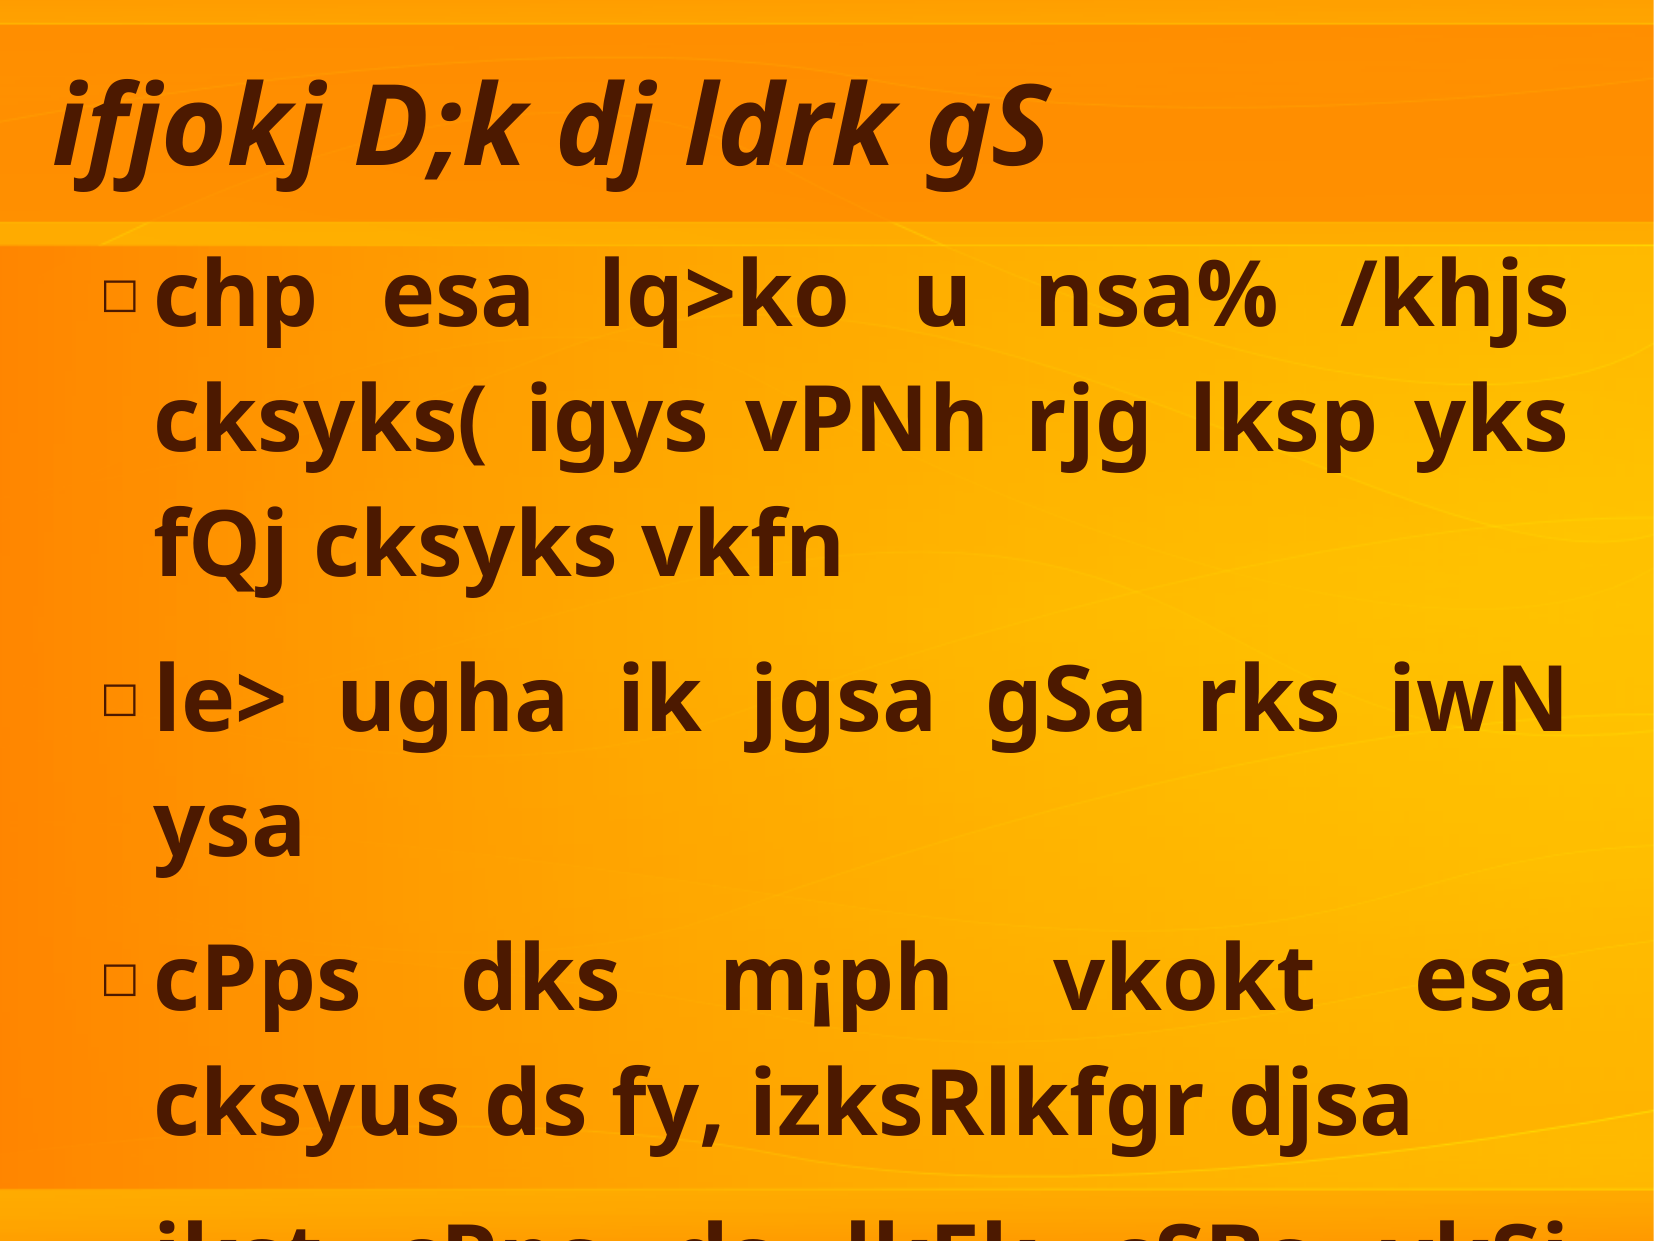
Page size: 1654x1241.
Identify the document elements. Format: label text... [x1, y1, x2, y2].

picture [462, 1236, 478, 1241]
picture [0, 0, 1654, 1241]
title ifjokj D;k dj ldrk gS [23, 8, 1625, 237]
picture [1226, 1236, 1244, 1241]
list chp esa lq>ko u nsa% /khjs cksyks( igys vPNh rjg lksp yks fQj cksyks vkfn le> ugha ik jgsa gSa rks iwN ysa cPps dks m¡ph vkokt esa cksyus ds fy, izksRlkfgr djsa jkst cPps ds lkFk cSBs vkSj mldh ckr dks /;ku iwoZd lqus ;fn cPps fp<+k;sa rks bls l[rh ls jksdsa [82, 228, 1571, 1214]
